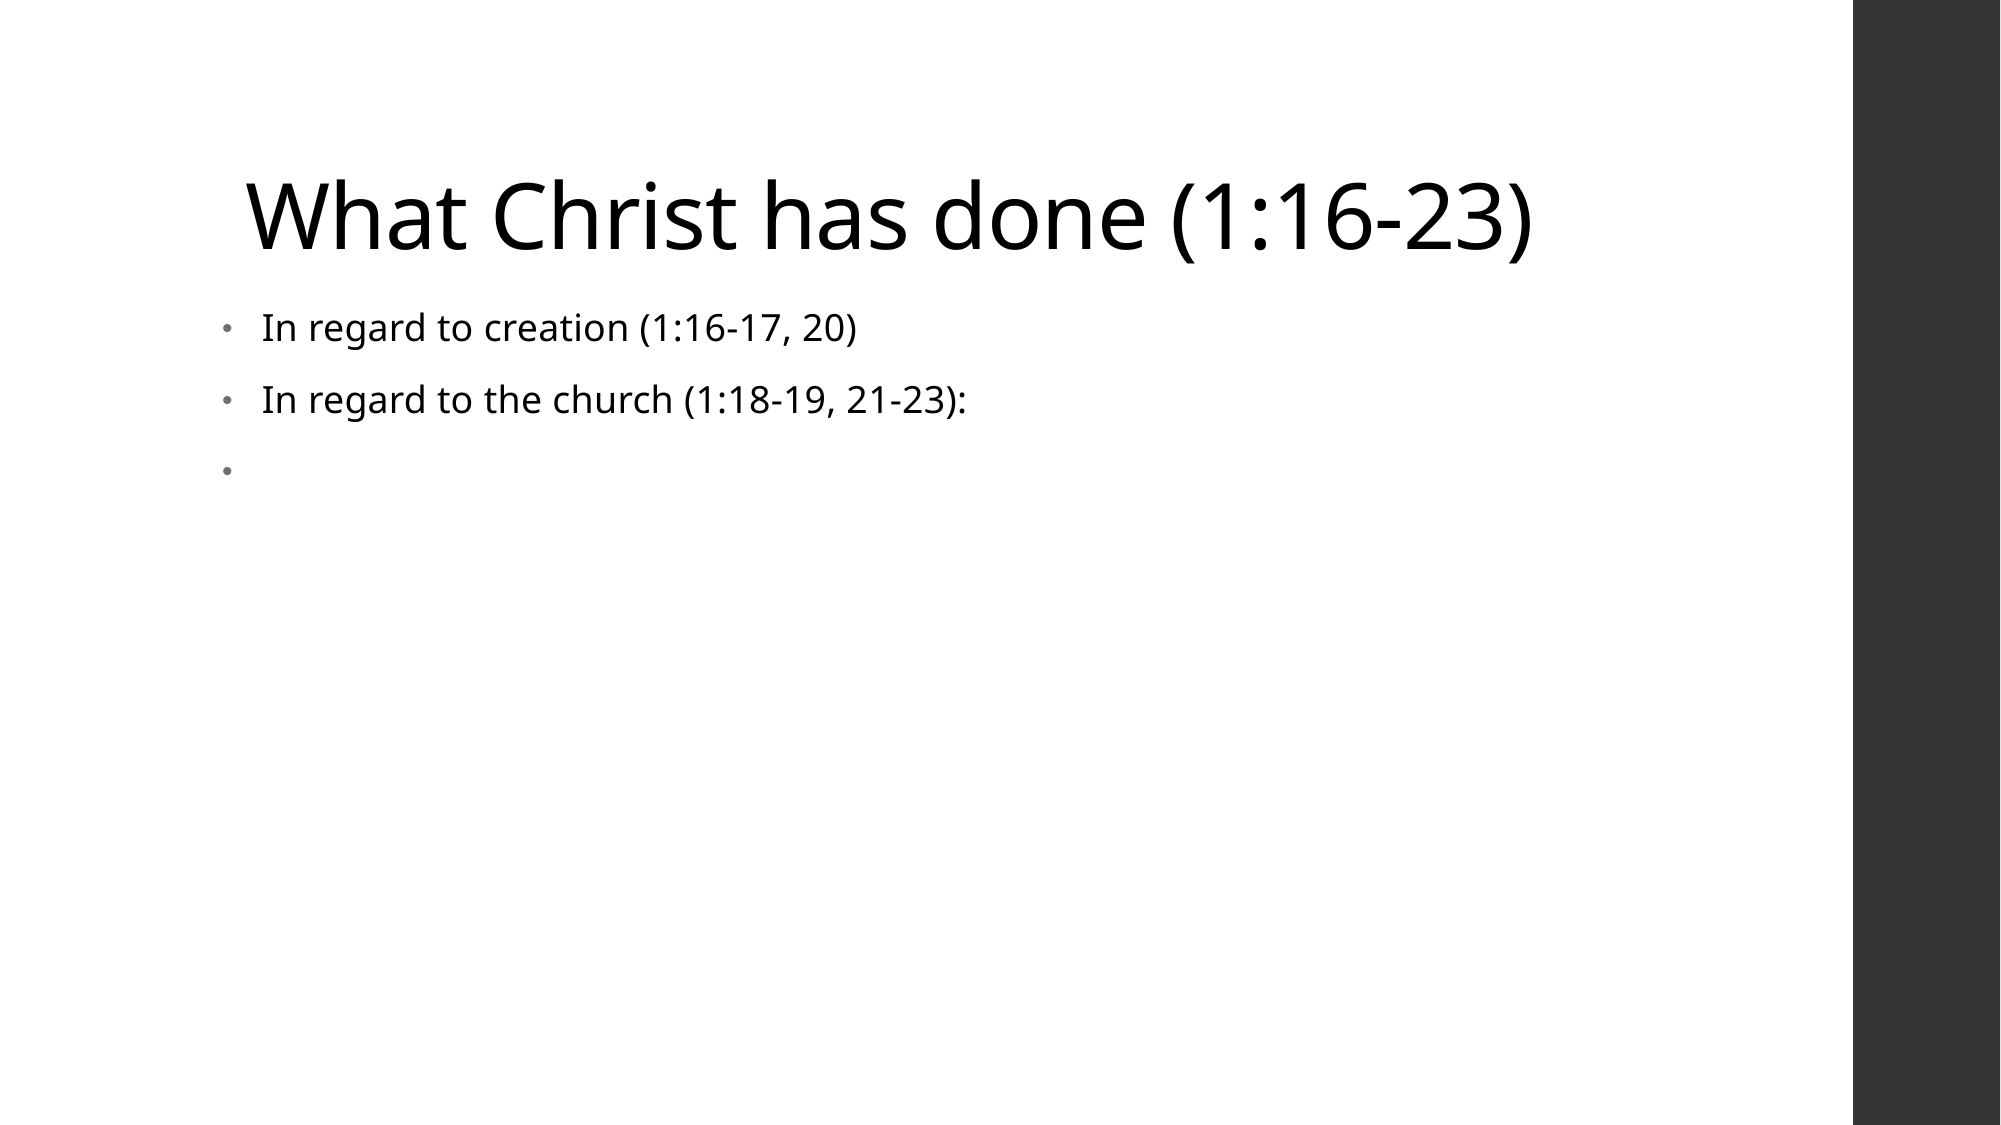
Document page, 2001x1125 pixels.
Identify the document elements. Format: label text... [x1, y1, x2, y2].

list In regard to creation (1:16-17, 20) In regard to the church (1:18-19, 21-23): [206, 299, 1617, 1014]
title What Christ has done (1:16-23) [206, 60, 1797, 278]
